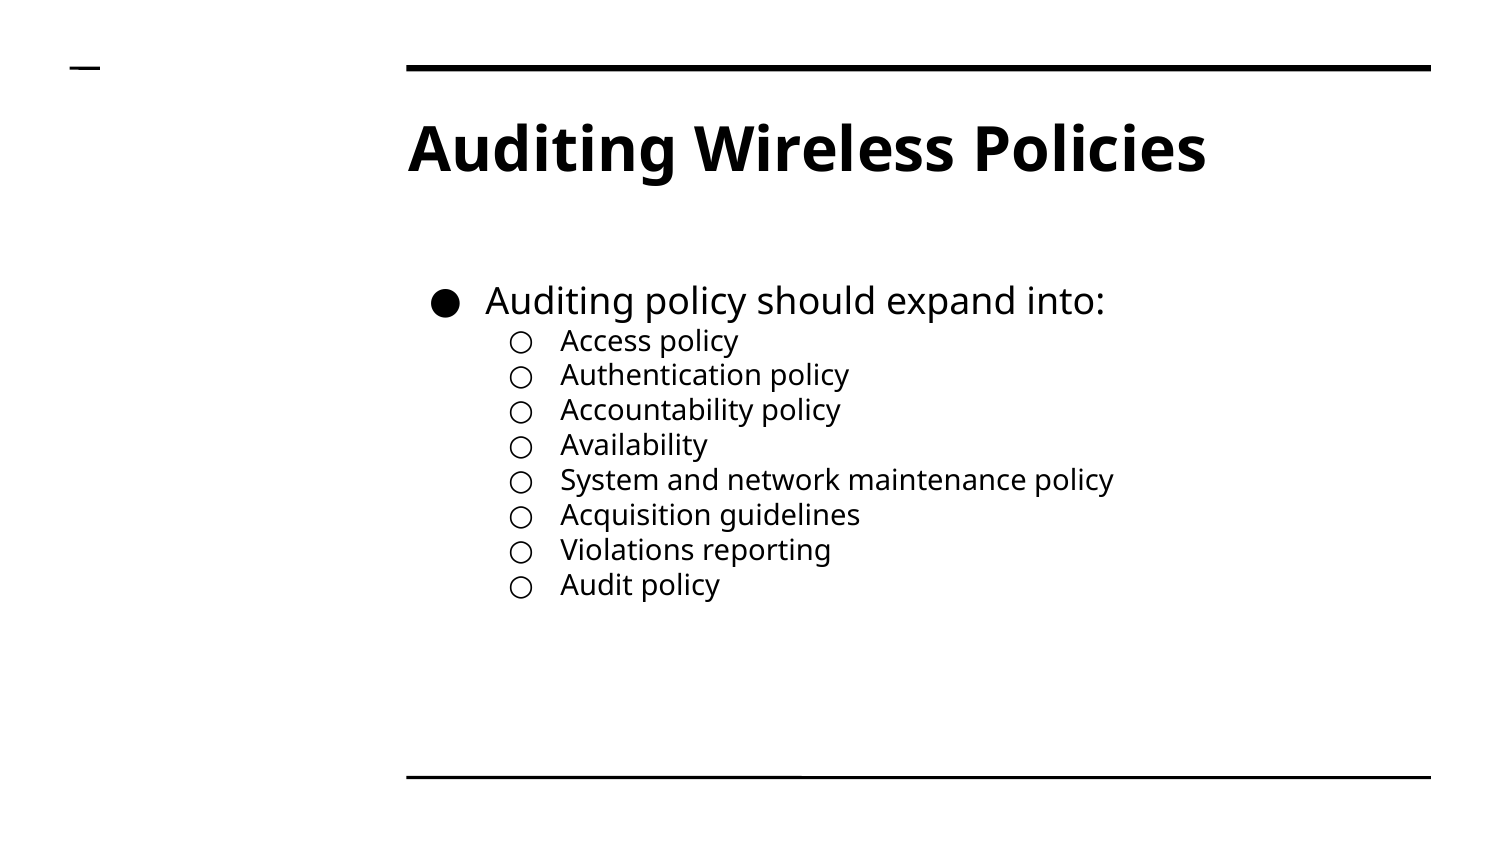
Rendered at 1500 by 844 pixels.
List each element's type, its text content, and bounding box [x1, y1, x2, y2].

list Auditing policy should expand into: Access policy Authentication policy Accountability policy Availability System and network maintenance policy Acquisition guidelines Violations reporting Audit policy [395, 261, 1433, 755]
title Auditing Wireless Policies [393, 94, 1431, 199]
